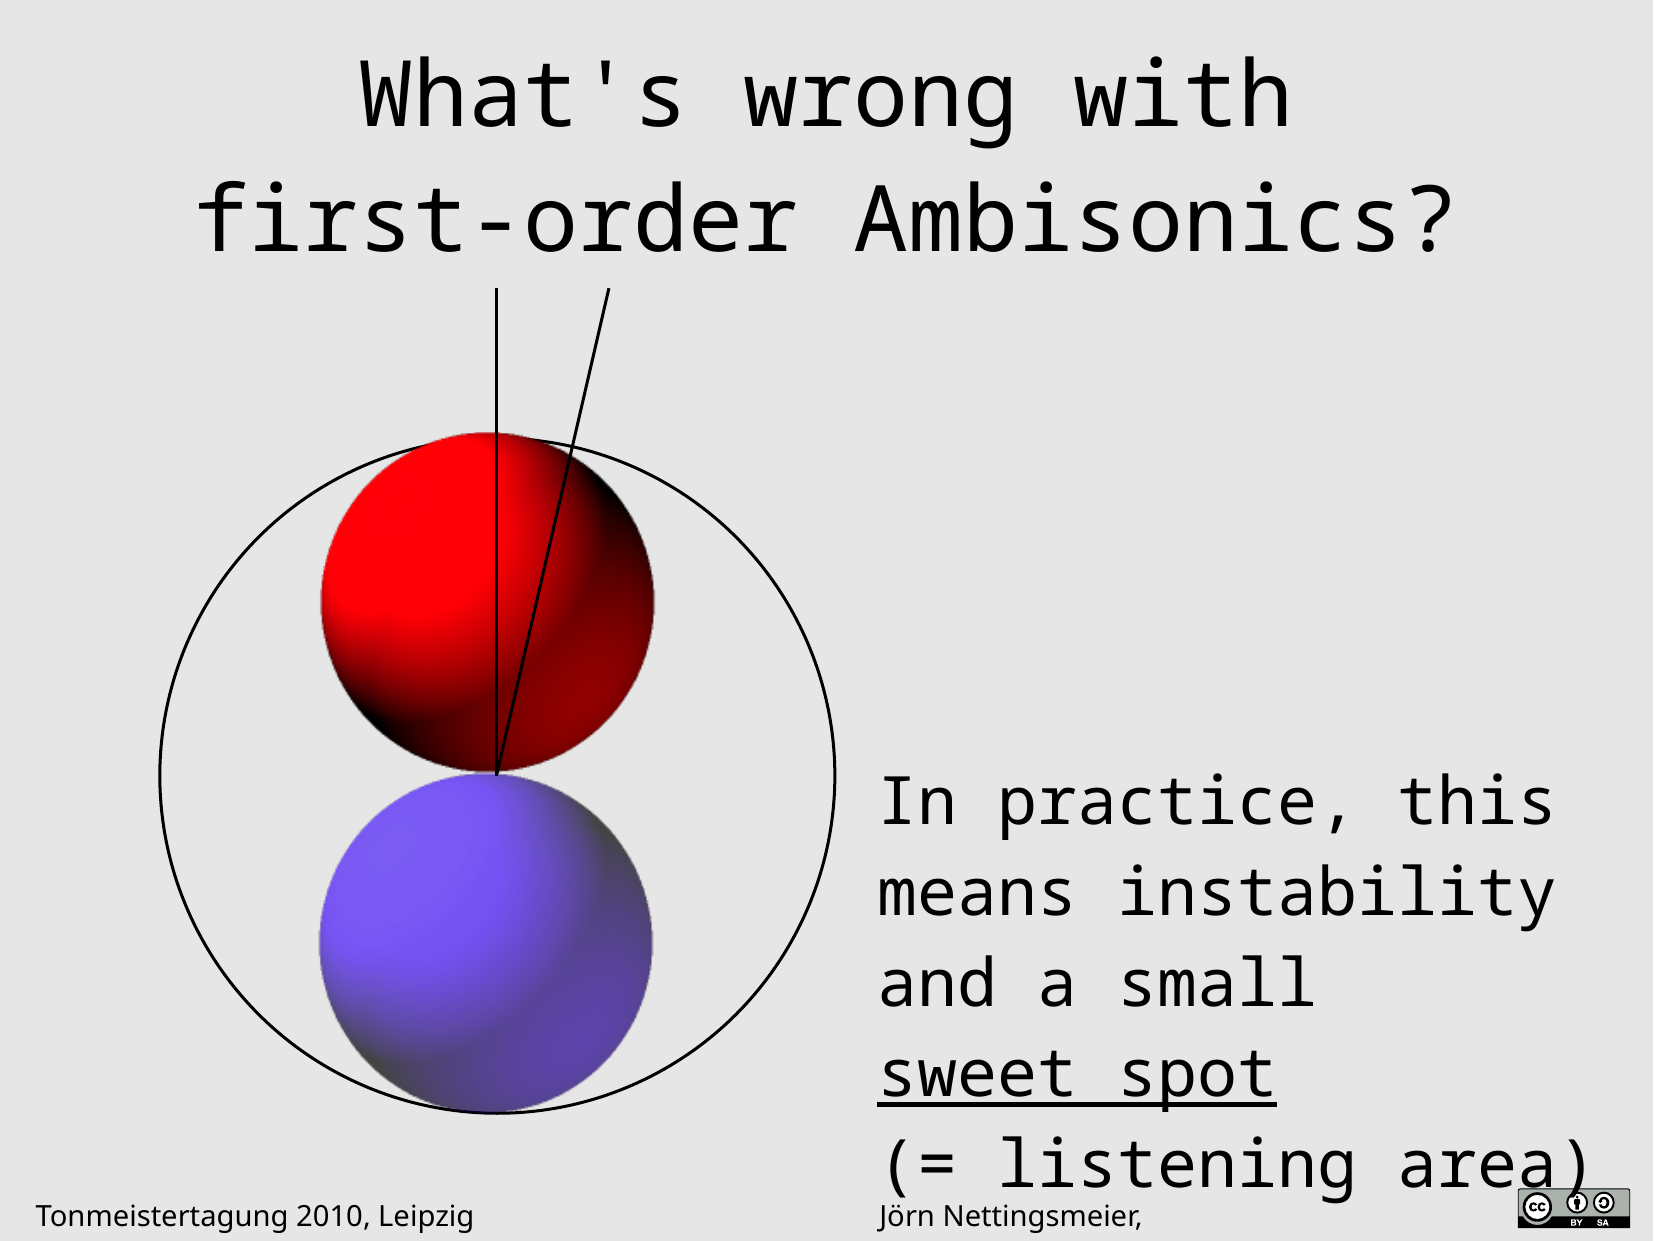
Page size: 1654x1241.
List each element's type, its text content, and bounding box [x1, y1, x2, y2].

text_box In practice, this means instability and a small sweet spot (= listening area) [862, 745, 1653, 1150]
title What's wrong with first-order Ambisonics? [82, 45, 1571, 261]
picture [155, 432, 831, 1121]
picture [498, 432, 573, 757]
